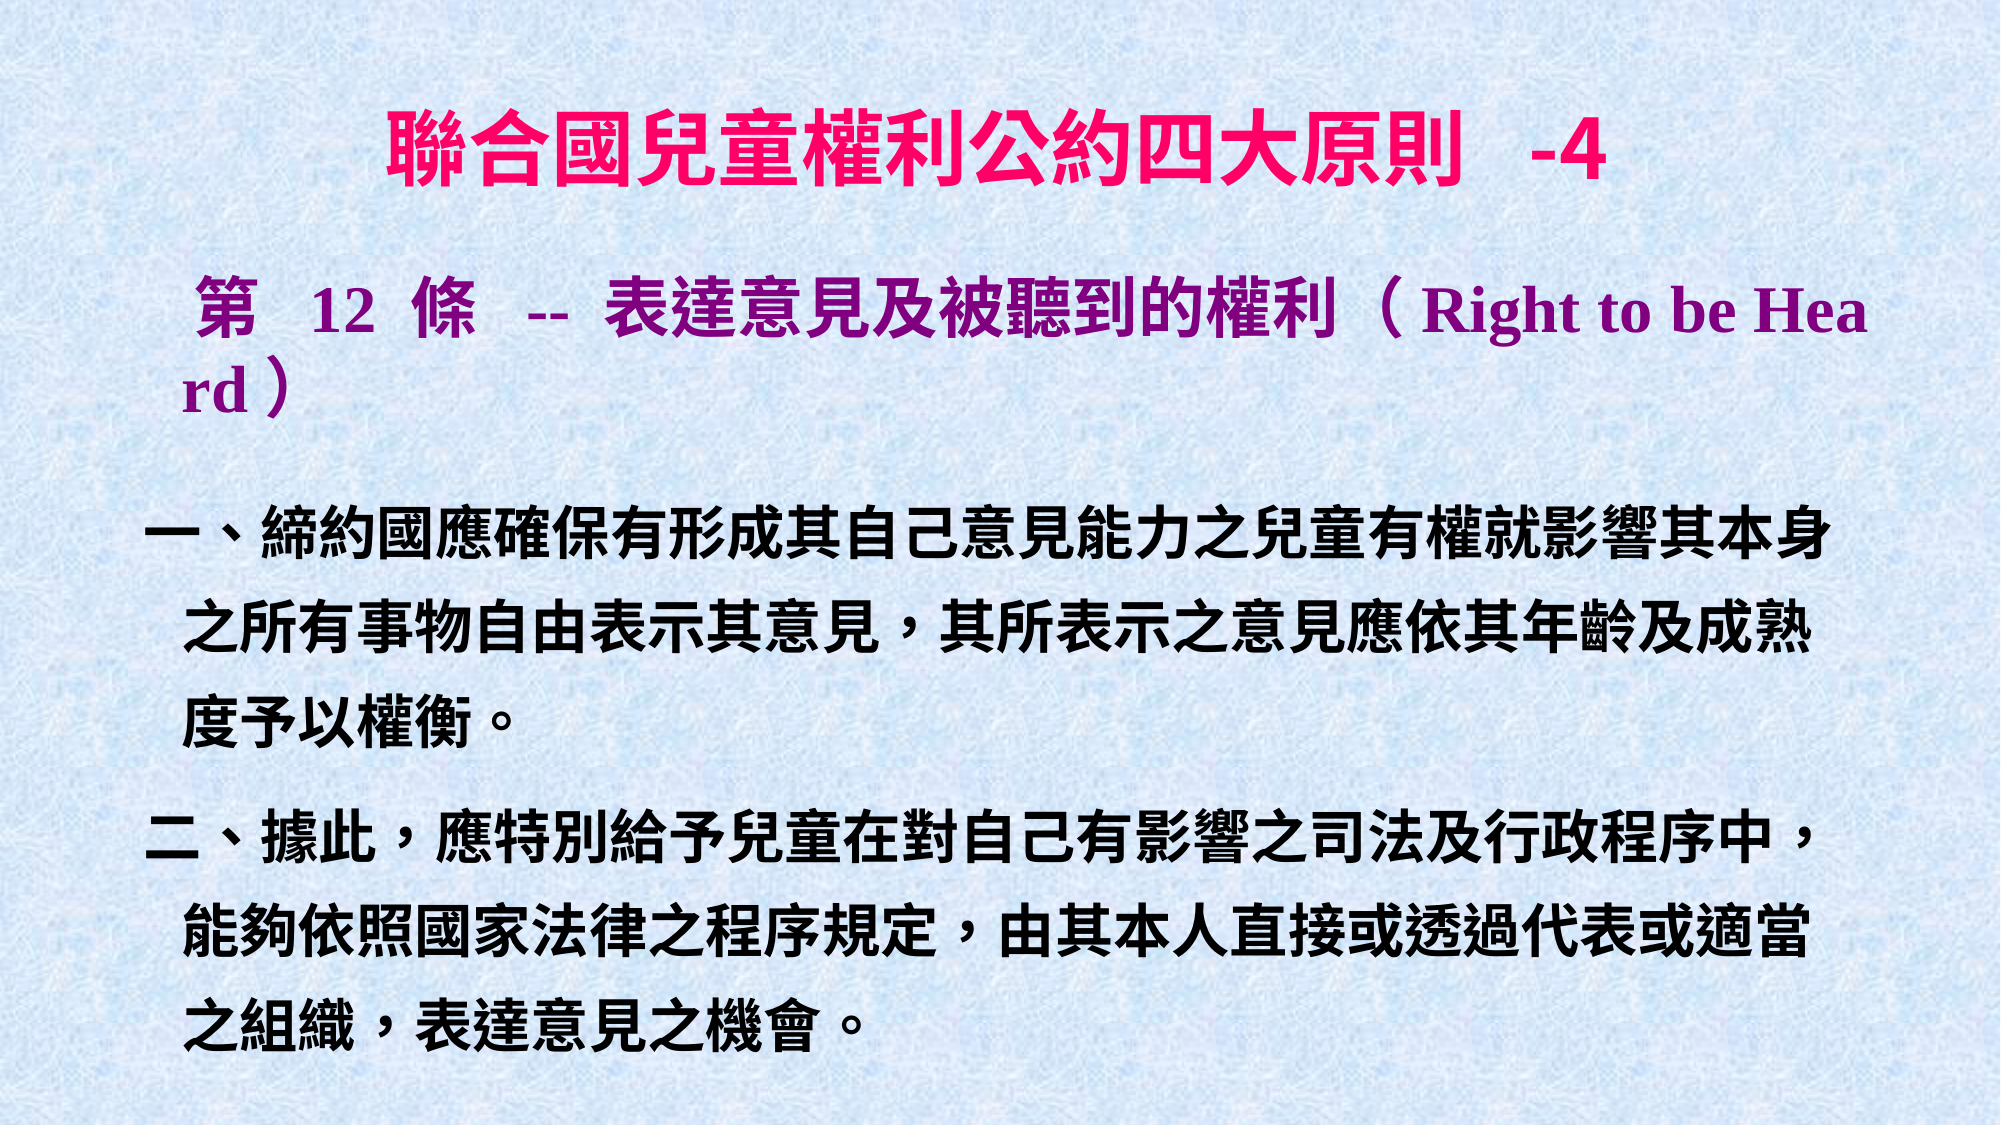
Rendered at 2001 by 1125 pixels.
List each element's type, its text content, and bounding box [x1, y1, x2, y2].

list 第 12 條 -- 表達意見及被聽到的權利（Right to be Heard） 一、締約國應確保有形成其自己意見能力之兒童有權就影響其本身之所有事物自由表示其意見，其所表示之意見應依其年齡及成熟度予以權衡。 二、據此，應特別給予兒童在對自己有影響之司法及行政程序中，能夠依照國家法律之程序規定，由其本人直接或透過代表或適當之組織，表達意見之機會。 [128, 258, 1885, 1103]
picture [0, 0, 2001, 1125]
title 聯合國兒童權利公約四大原則 -4 [215, 71, 1779, 222]
